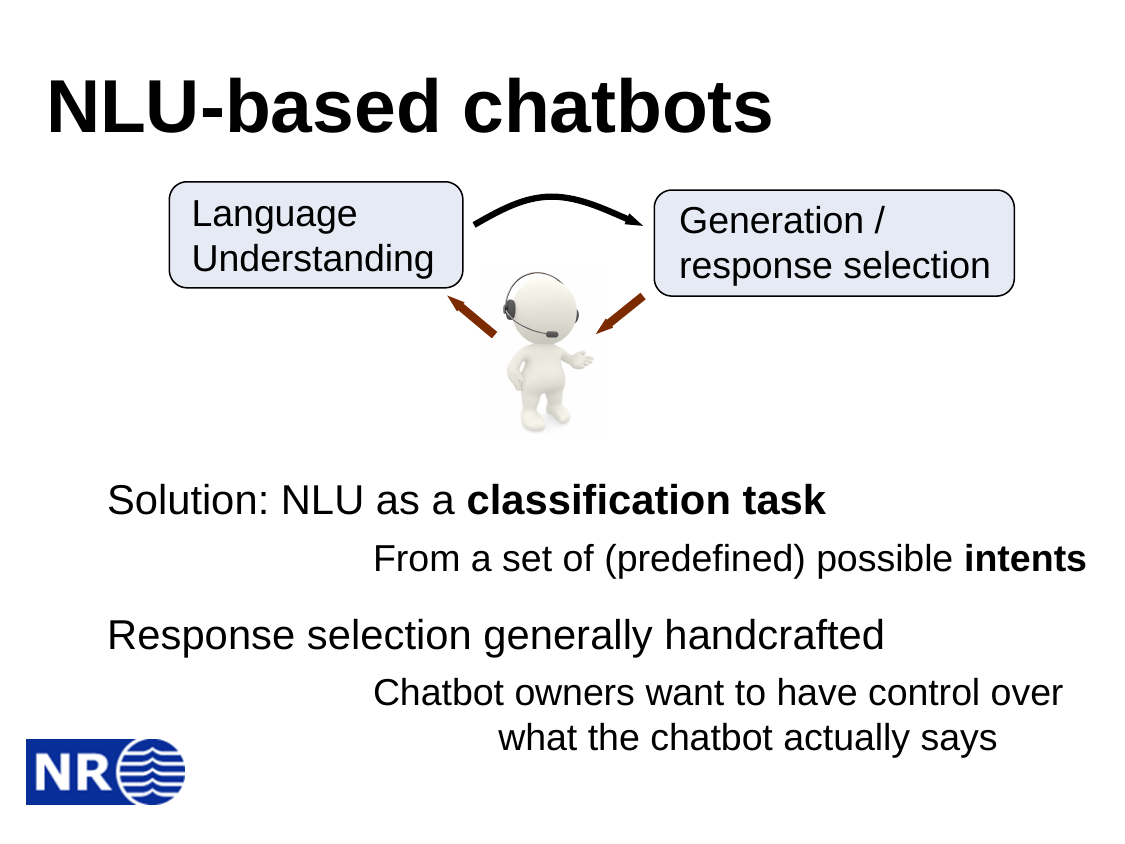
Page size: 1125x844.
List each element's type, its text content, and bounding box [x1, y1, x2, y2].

title NLU-based chatbots [30, 32, 1095, 157]
text_box Language Understanding [176, 181, 554, 288]
text_box [169, 185, 176, 284]
list Solution: NLU as a classification task From a set of (predefined) possible intents Response selection generally handcrafted Chatbot owners want to have control over what the chatbot actually says [17, 465, 1108, 812]
text_box [654, 191, 664, 295]
picture [483, 268, 608, 434]
text_box Generation / response selection [664, 188, 1015, 295]
